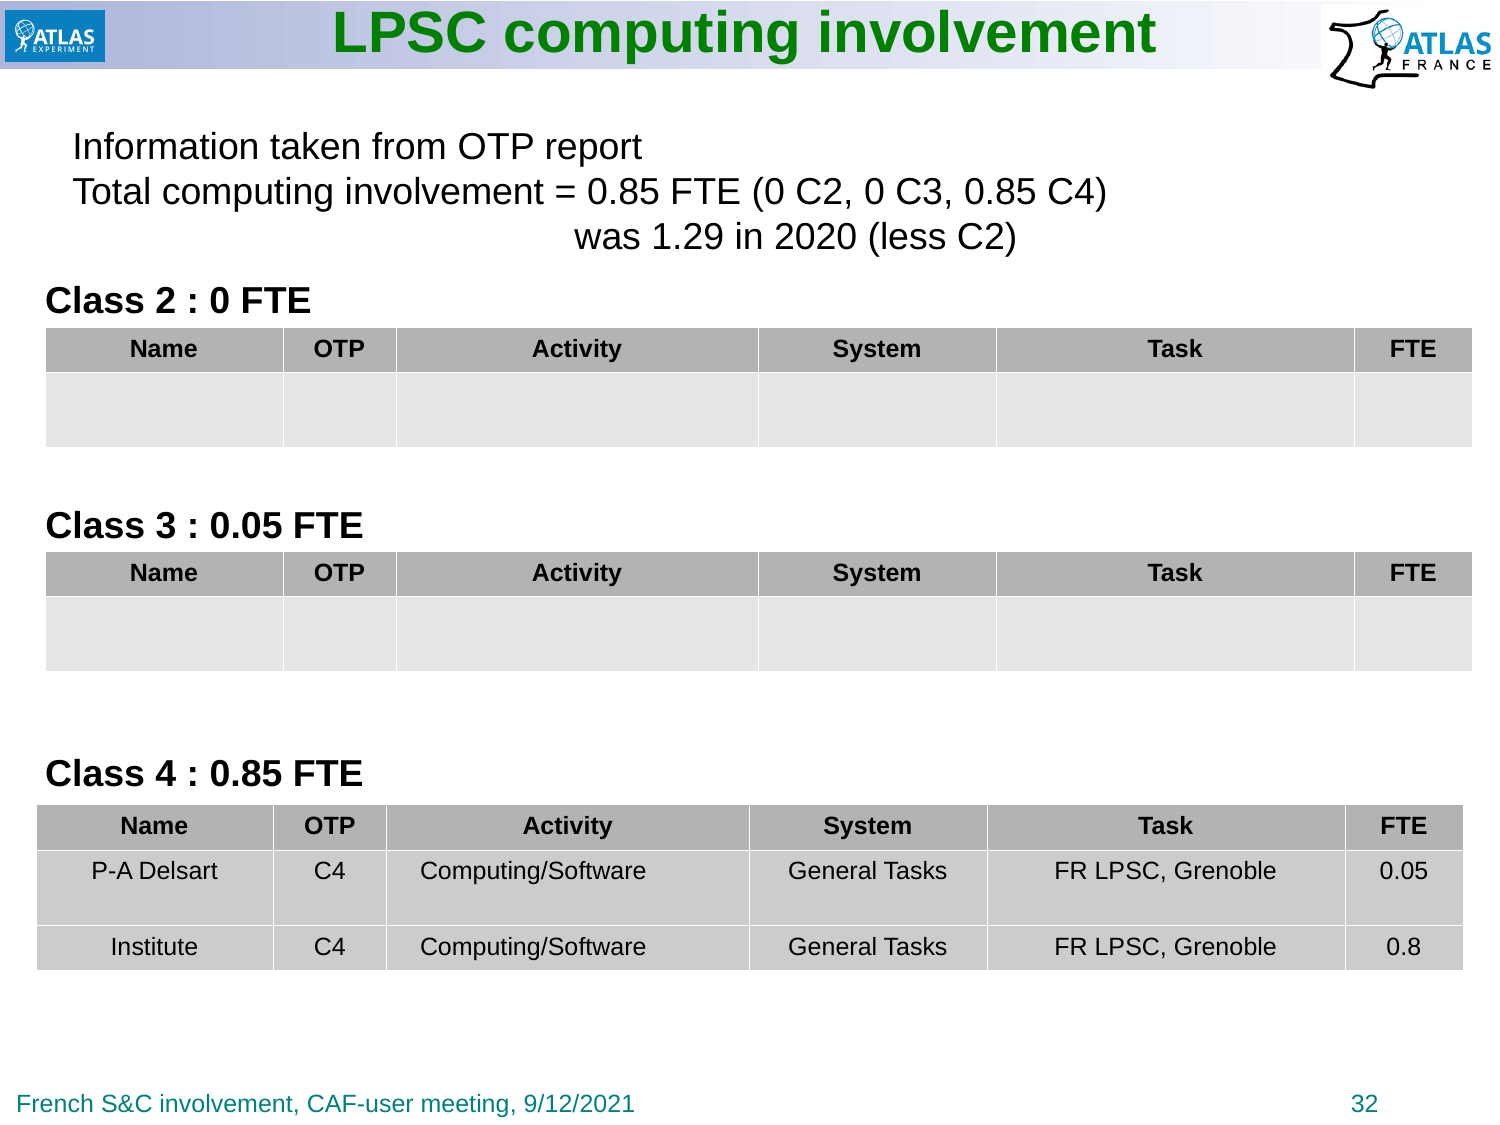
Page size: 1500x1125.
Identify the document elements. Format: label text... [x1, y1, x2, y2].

table_cell C4 [274, 851, 386, 925]
table_header Activity [397, 328, 758, 372]
table_header Task [997, 328, 1354, 372]
table_header Task [997, 552, 1354, 596]
table_cell [284, 373, 396, 447]
table_cell 0.8 [1346, 926, 1463, 970]
table_header Name [46, 328, 283, 372]
table_header OTP [274, 805, 386, 850]
table_cell General Tasks [750, 926, 987, 970]
table_cell General Tasks [750, 851, 987, 925]
text_box LPSC computing involvement [5, 0, 1500, 118]
table_cell [397, 373, 758, 447]
table_cell [997, 597, 1354, 671]
table_header FTE [1355, 328, 1472, 372]
table_cell [46, 373, 283, 447]
table_cell [1355, 597, 1472, 671]
table_header Activity [387, 805, 749, 850]
table_header FTE [1355, 552, 1472, 596]
text_box Class 3 : 0.05 FTE [30, 493, 564, 549]
table_cell 0.05 [1346, 851, 1463, 925]
table_cell [1355, 373, 1472, 447]
table_cell C4 [274, 926, 386, 970]
table_cell FR LPSC, Grenoble [988, 851, 1345, 925]
text_box Information taken from OTP report Total computing involvement = 0.85 FTE (0 C2, 0 C3, 0.85 C4) was 1.29 in 2020 (less C2) [57, 114, 1416, 294]
table_cell [397, 597, 758, 671]
table_header Task [988, 805, 1345, 850]
table_cell Computing/Software [387, 851, 749, 925]
table_cell [759, 597, 996, 671]
table_header FTE [1346, 805, 1463, 850]
table_header OTP [284, 552, 396, 596]
table_cell Institute [37, 926, 273, 970]
table_header Activity [397, 552, 758, 596]
table_cell P-A Delsart [37, 851, 273, 925]
table_header System [750, 805, 987, 850]
table_cell [46, 597, 283, 671]
table_cell Computing/Software [387, 926, 749, 970]
table_header OTP [284, 328, 396, 372]
table_header Name [37, 805, 273, 850]
table_cell [997, 373, 1354, 447]
table_cell [759, 373, 996, 447]
text_box Class 2 : 0 FTE [30, 268, 564, 325]
table_cell [284, 597, 396, 671]
table_header System [759, 328, 996, 372]
text_box Class 4 : 0.85 FTE [30, 741, 564, 797]
table_cell FR LPSC, Grenoble [988, 926, 1345, 970]
table_header Name [46, 552, 283, 596]
table_header System [759, 552, 996, 596]
